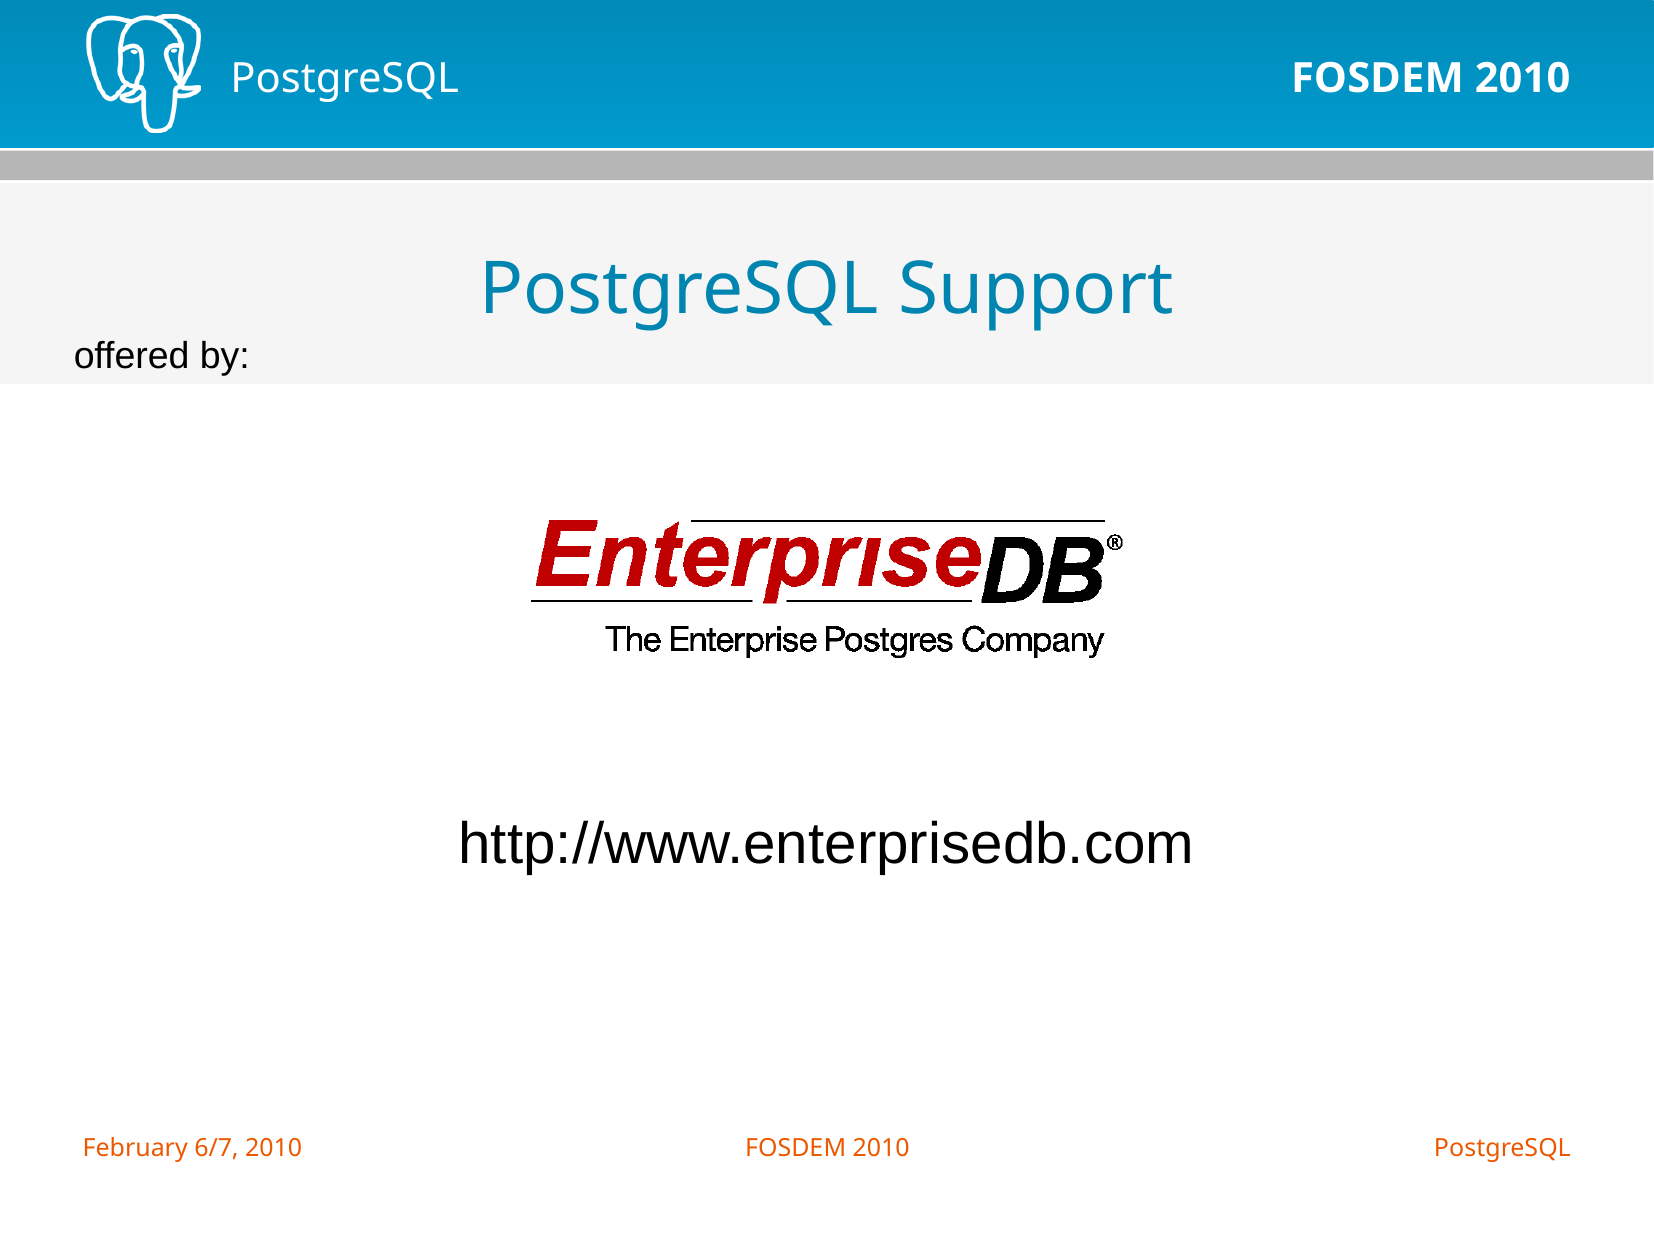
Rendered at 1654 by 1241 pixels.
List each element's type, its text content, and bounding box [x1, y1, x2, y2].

picture [87, 15, 200, 132]
title PostgreSQL Support [82, 200, 1571, 369]
text_box offered by: [59, 327, 355, 384]
picture [531, 519, 1123, 658]
text_box http://www.enterprisedb.com [443, 803, 1210, 883]
